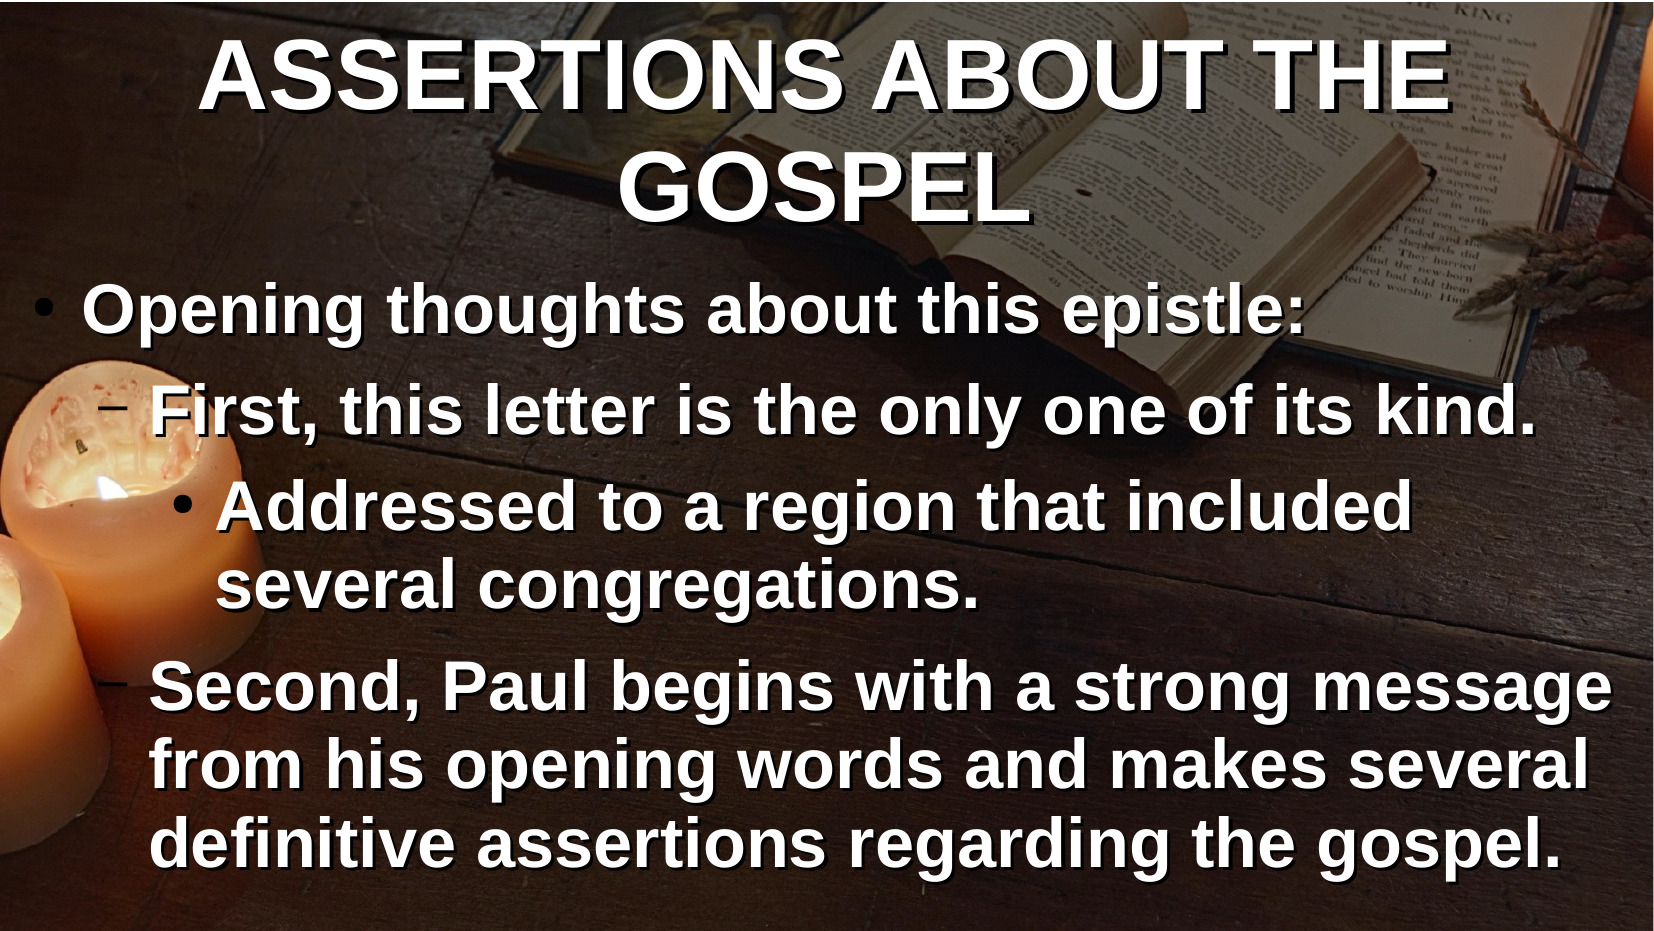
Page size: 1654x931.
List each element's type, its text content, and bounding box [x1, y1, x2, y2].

list Opening thoughts about this epistle: First, this letter is the only one of its kind. Addressed to a region that included several congregations. Second, Paul begins with a strong message from his opening words and makes several definitive assertions regarding the gospel. [15, 270, 1636, 931]
title ASSERTIONS ABOUT THE GOSPEL [15, 18, 1636, 243]
picture [0, 2, 1654, 931]
